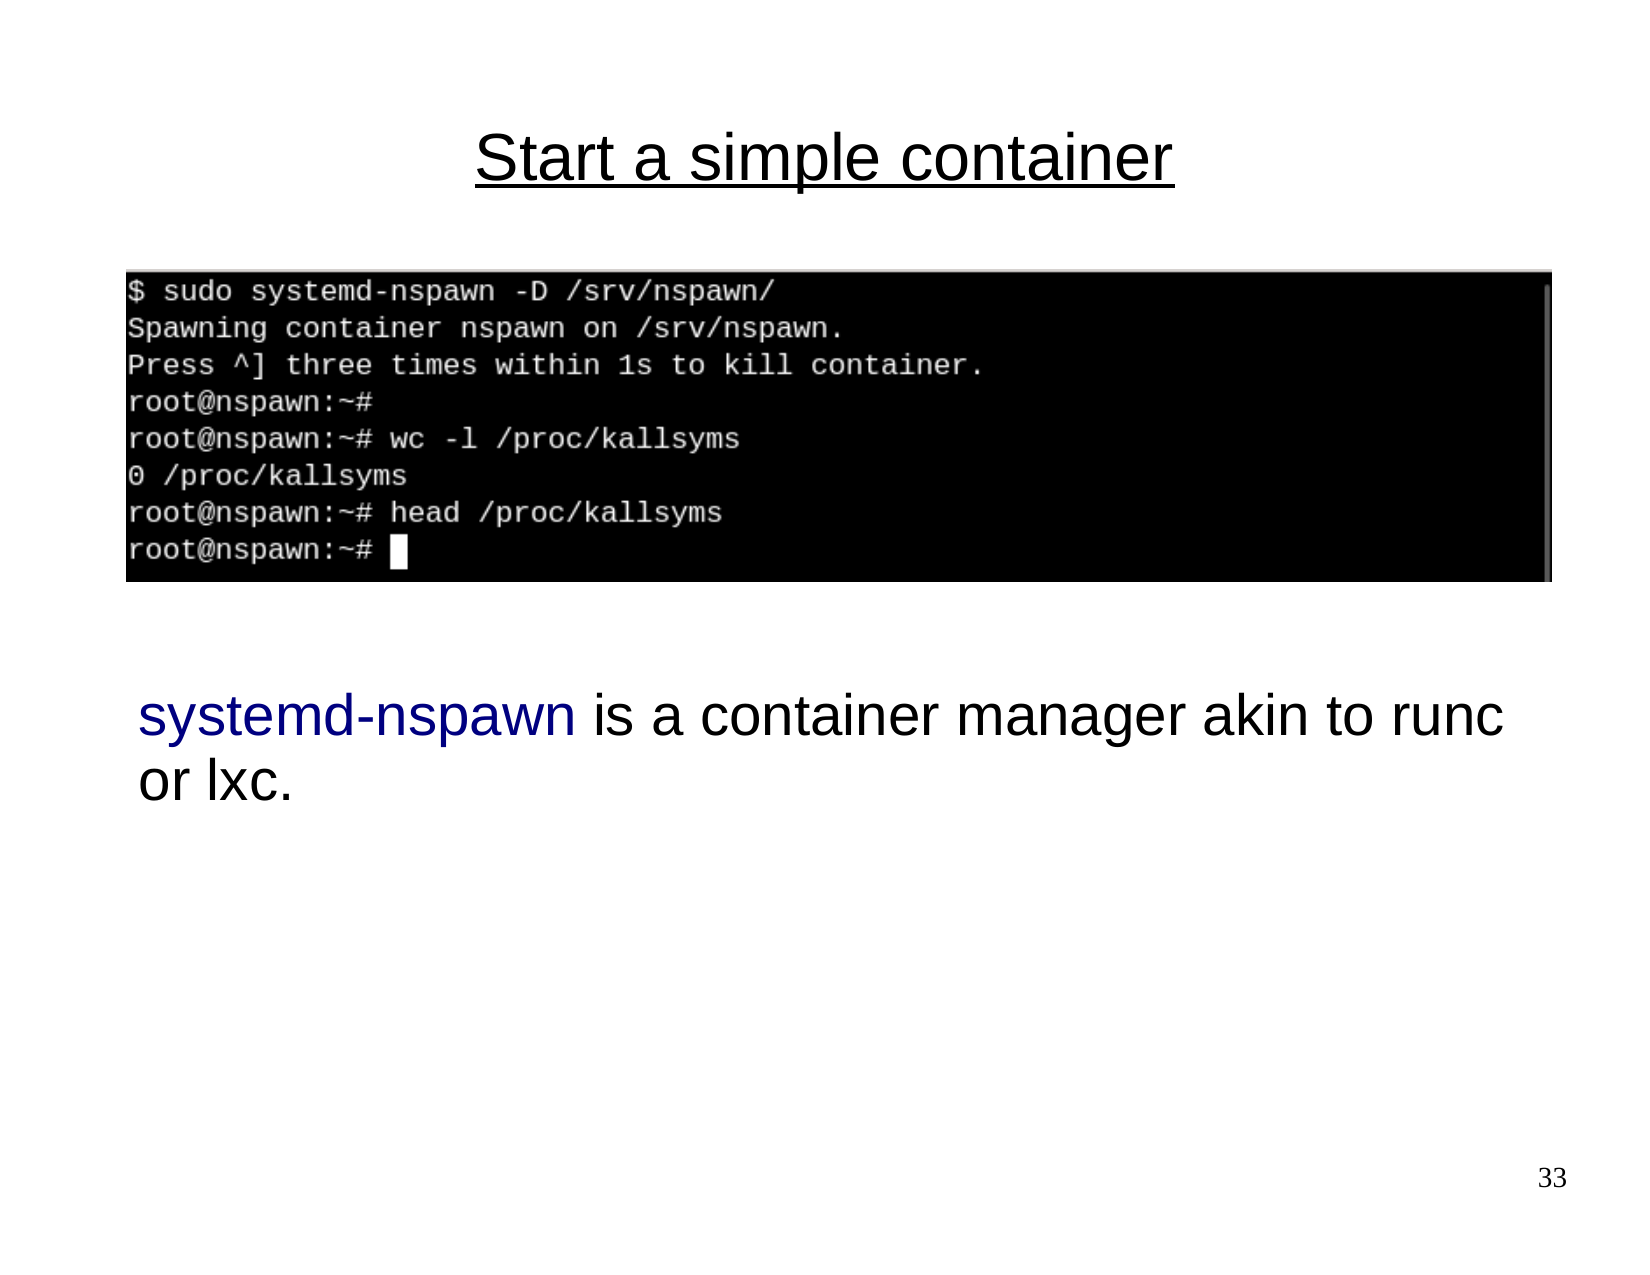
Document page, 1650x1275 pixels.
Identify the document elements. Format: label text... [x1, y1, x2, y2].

text_box systemd-nspawn is a container manager akin to runc or lxc. [123, 675, 1522, 840]
title Start a simple container [82, 50, 1568, 264]
picture [126, 269, 1552, 582]
